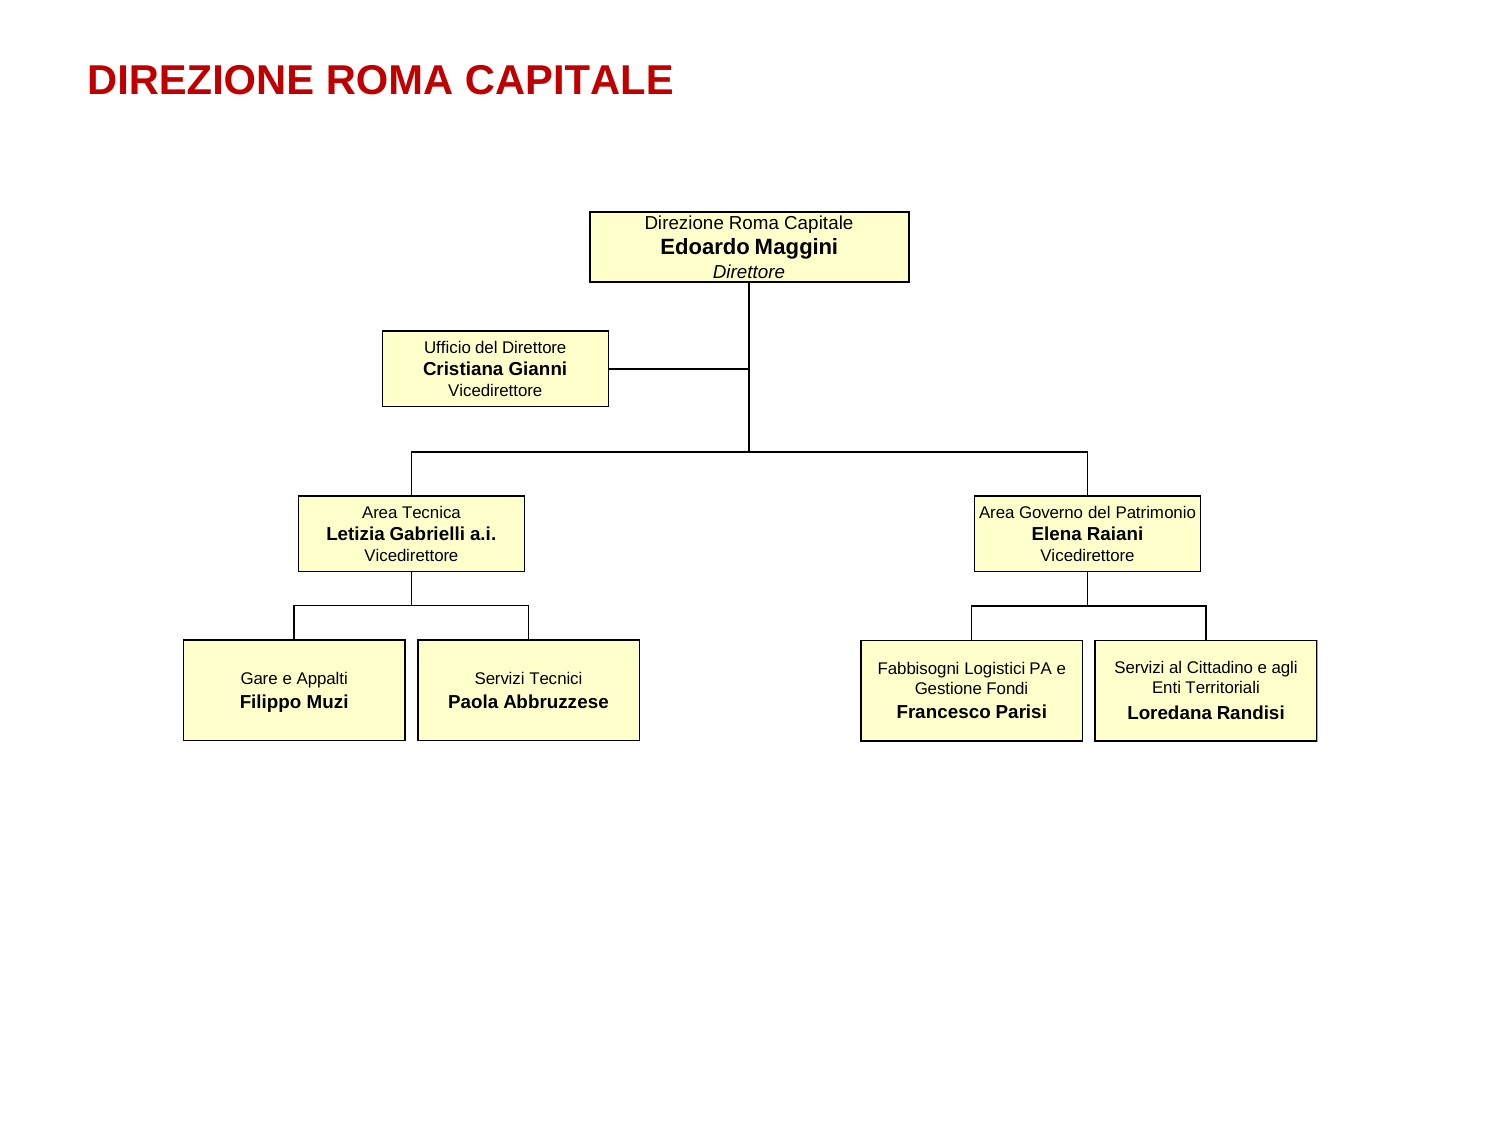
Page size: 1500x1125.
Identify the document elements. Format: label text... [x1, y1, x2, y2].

picture [182, 205, 1318, 742]
text_box DIREZIONE ROMA CAPITALE [72, 45, 1462, 128]
